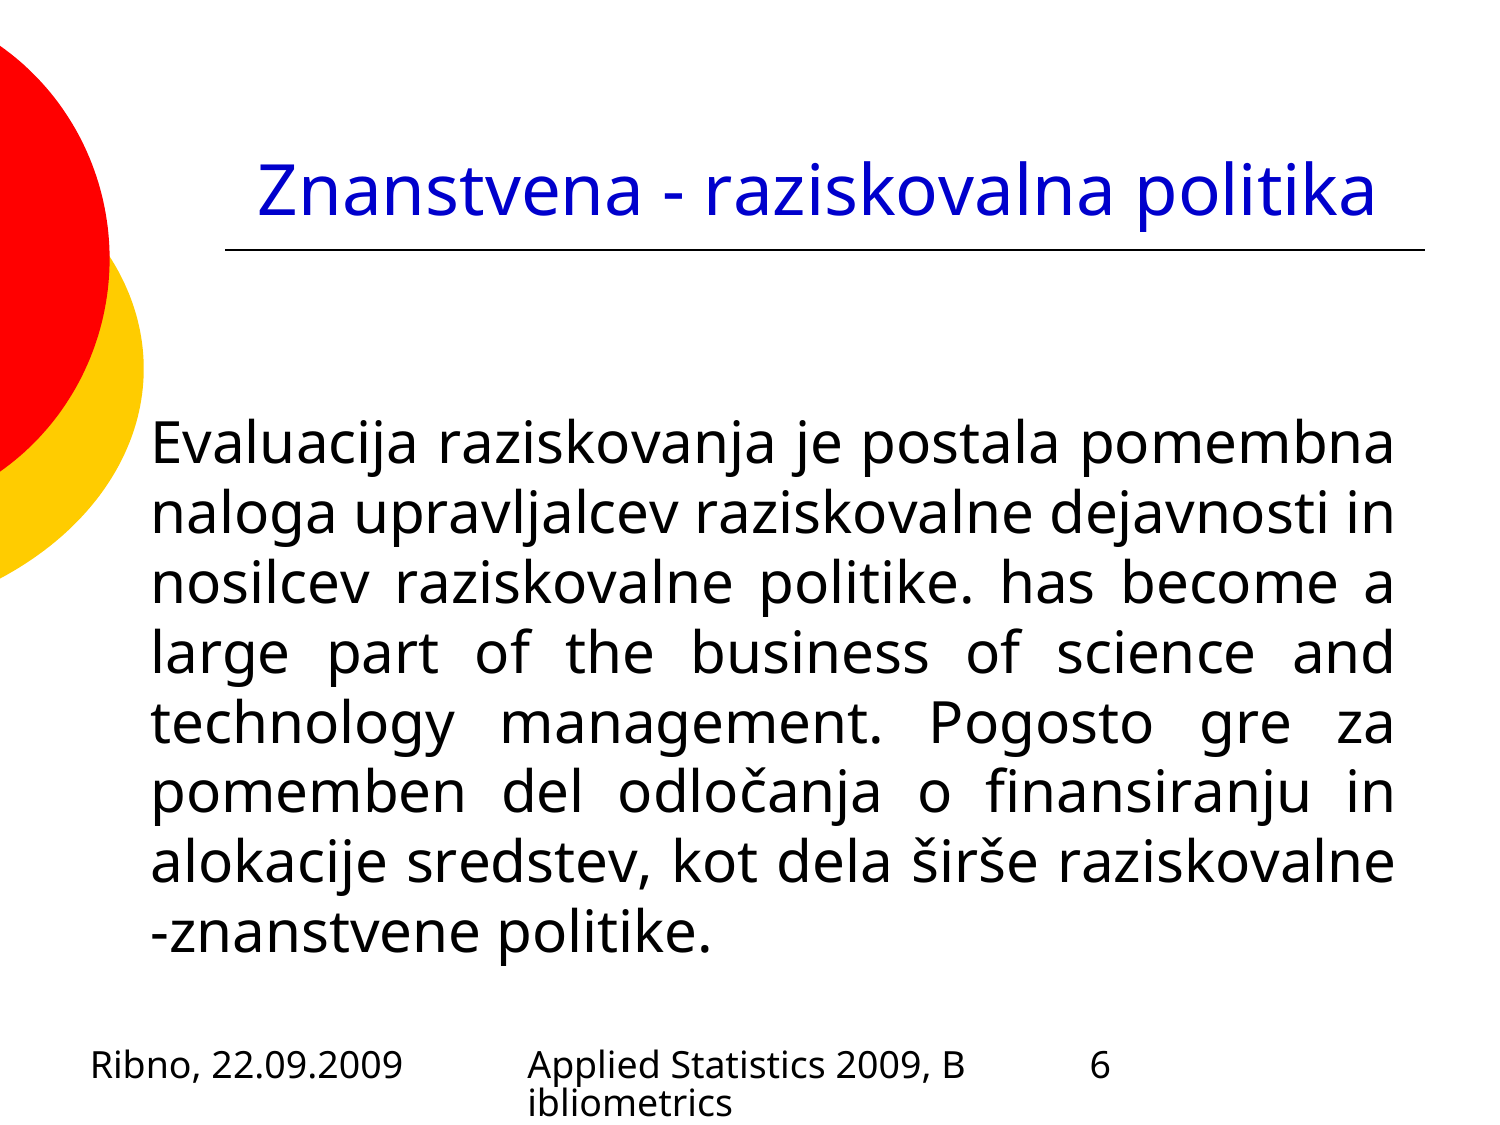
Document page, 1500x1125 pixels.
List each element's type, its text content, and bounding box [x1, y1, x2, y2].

text_box Evaluacija raziskovanja je postala pomembna naloga upravljalcev raziskovalne dejavnosti in nosilcev raziskovalne politike. has become a large part of the business of science and technology management. Pogosto gre za pomemben del odločanja o finansiranju in alokacije sredstev, kot dela širše raziskovalne -znanstvene politike. [135, 397, 1412, 973]
title Znanstvena - raziskovalna politika [224, 49, 1425, 237]
